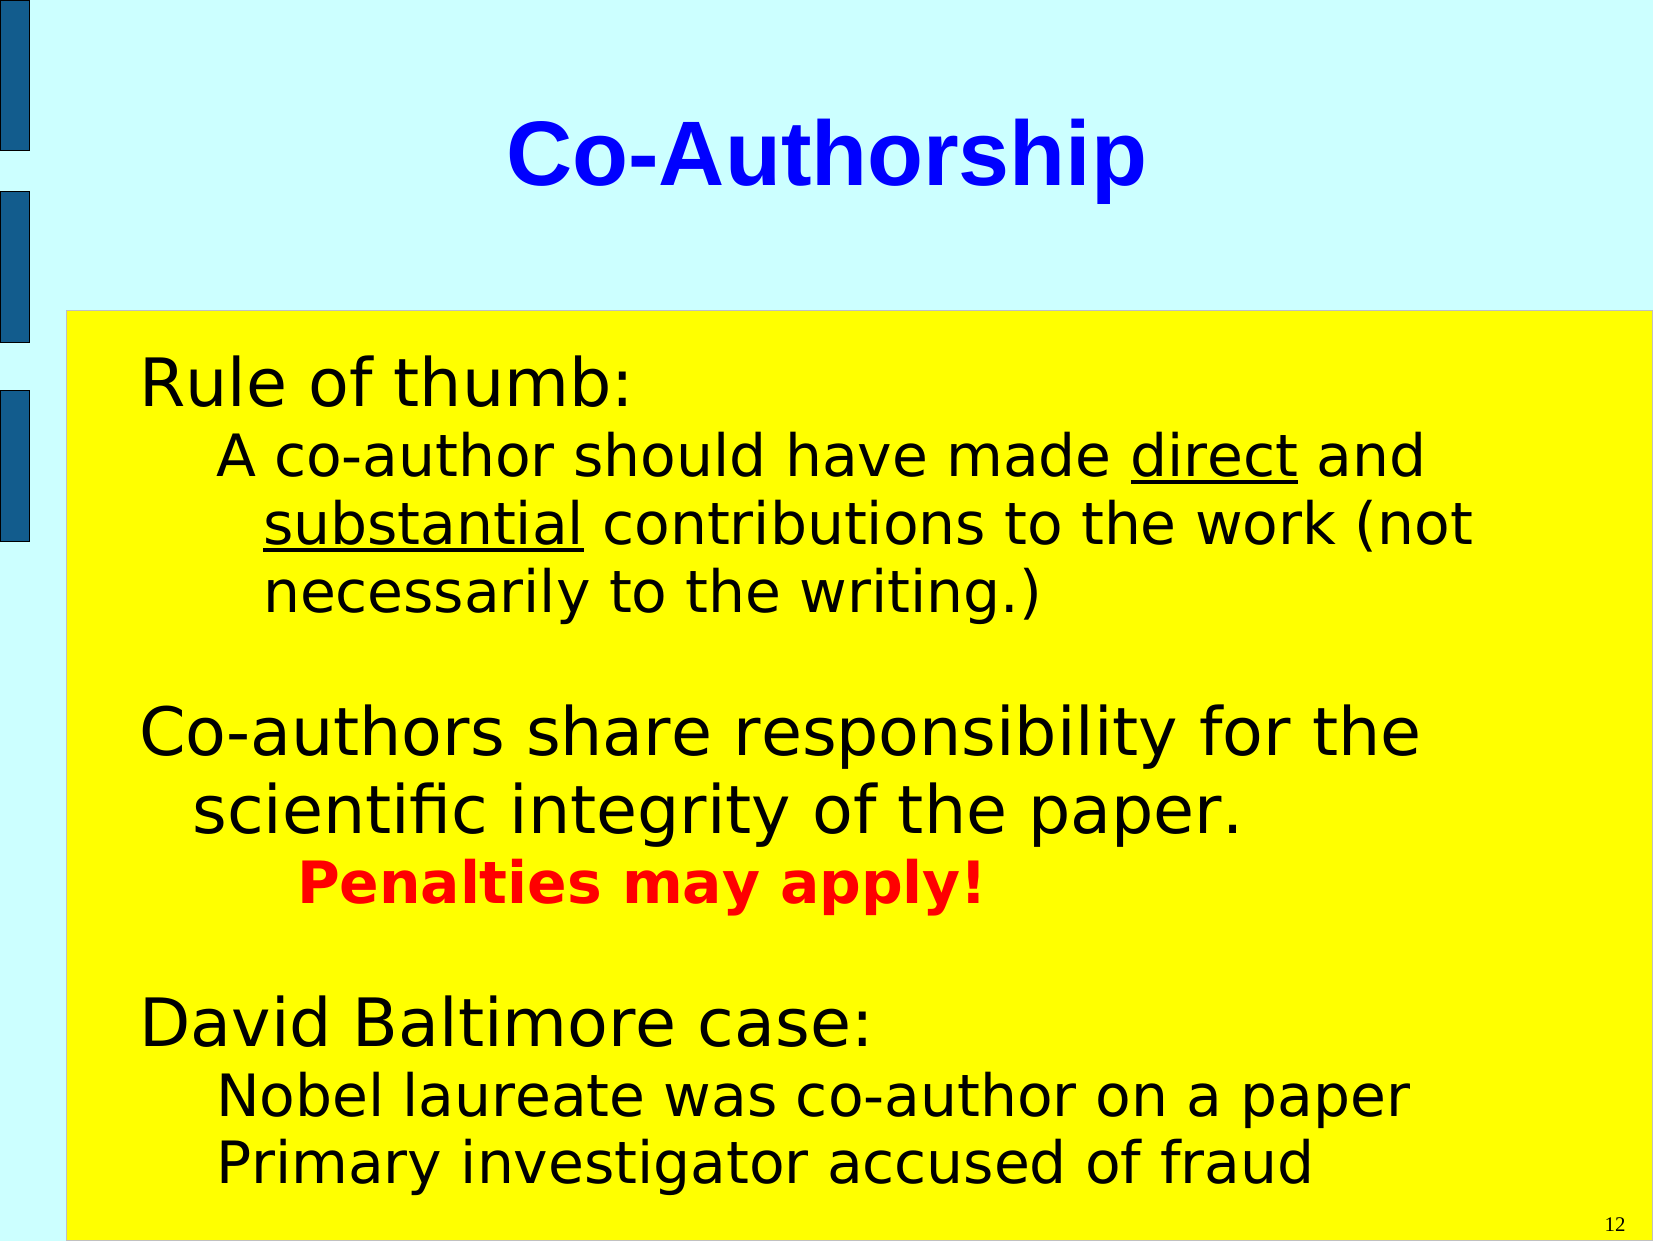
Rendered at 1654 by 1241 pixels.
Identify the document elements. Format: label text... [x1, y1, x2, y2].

title Co-Authorship [121, 49, 1534, 258]
list Rule of thumb: A co-author should have made direct and substantial contributions to the work (not necessarily to the writing.) Co-authors share responsibility for the scientific integrity of the paper. Penalties may apply! David Baltimore case: Nobel laureate was co-author on a paper Primary investigator accused of fraud [121, 344, 1534, 1198]
